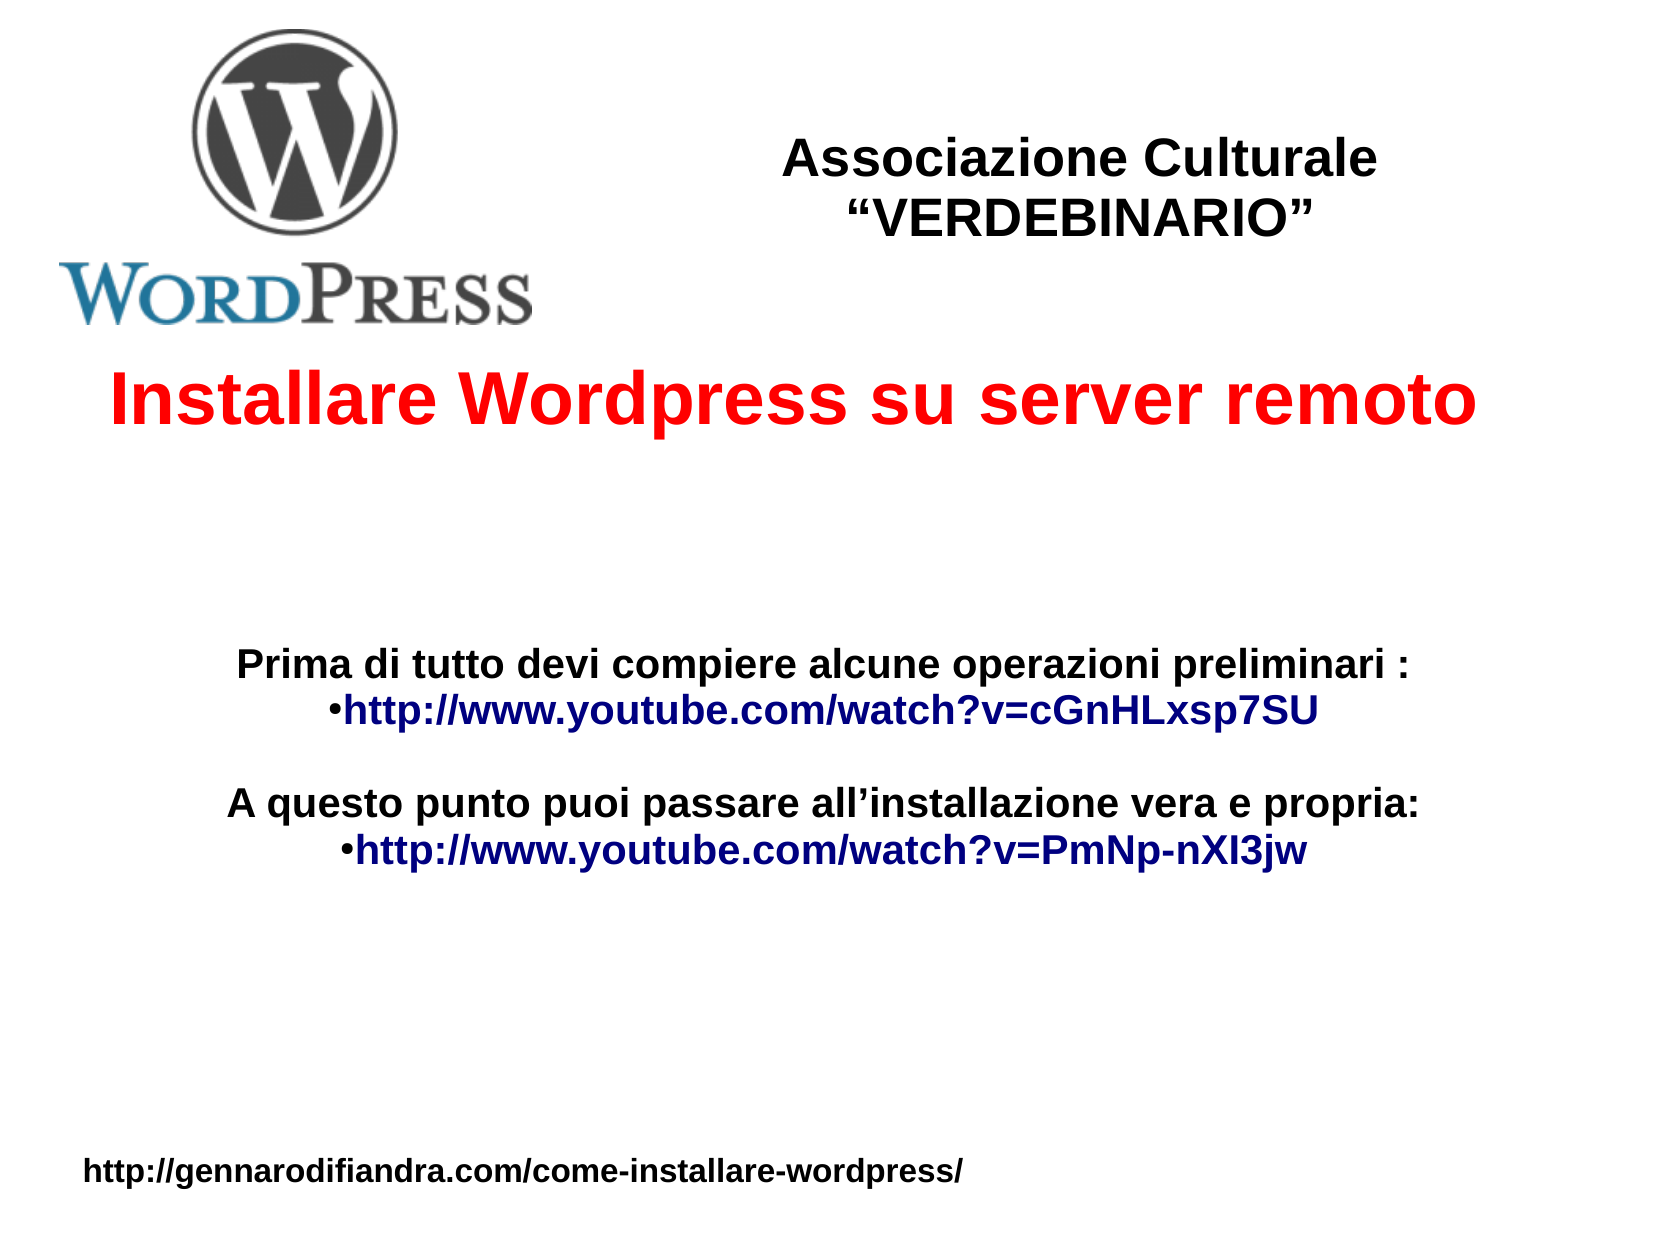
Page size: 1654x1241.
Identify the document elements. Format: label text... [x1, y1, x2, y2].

subtitle Installare Wordpress su server remoto [82, 354, 1506, 443]
title http://gennarodifiandra.com/come-installare-wordpress/ [82, 1122, 1063, 1221]
title Associazione Culturale “VERDEBINARIO” [590, 50, 1571, 325]
text_box Prima di tutto devi compiere alcune operazioni preliminari : http://www.youtube.com/watch?v=cGnHLxsp7SU A questo punto puoi passare all’installazione vera e propria: http://www.youtube.com/watch?v=PmNp-nXI3jw [112, 590, 1536, 923]
picture [59, 29, 532, 325]
